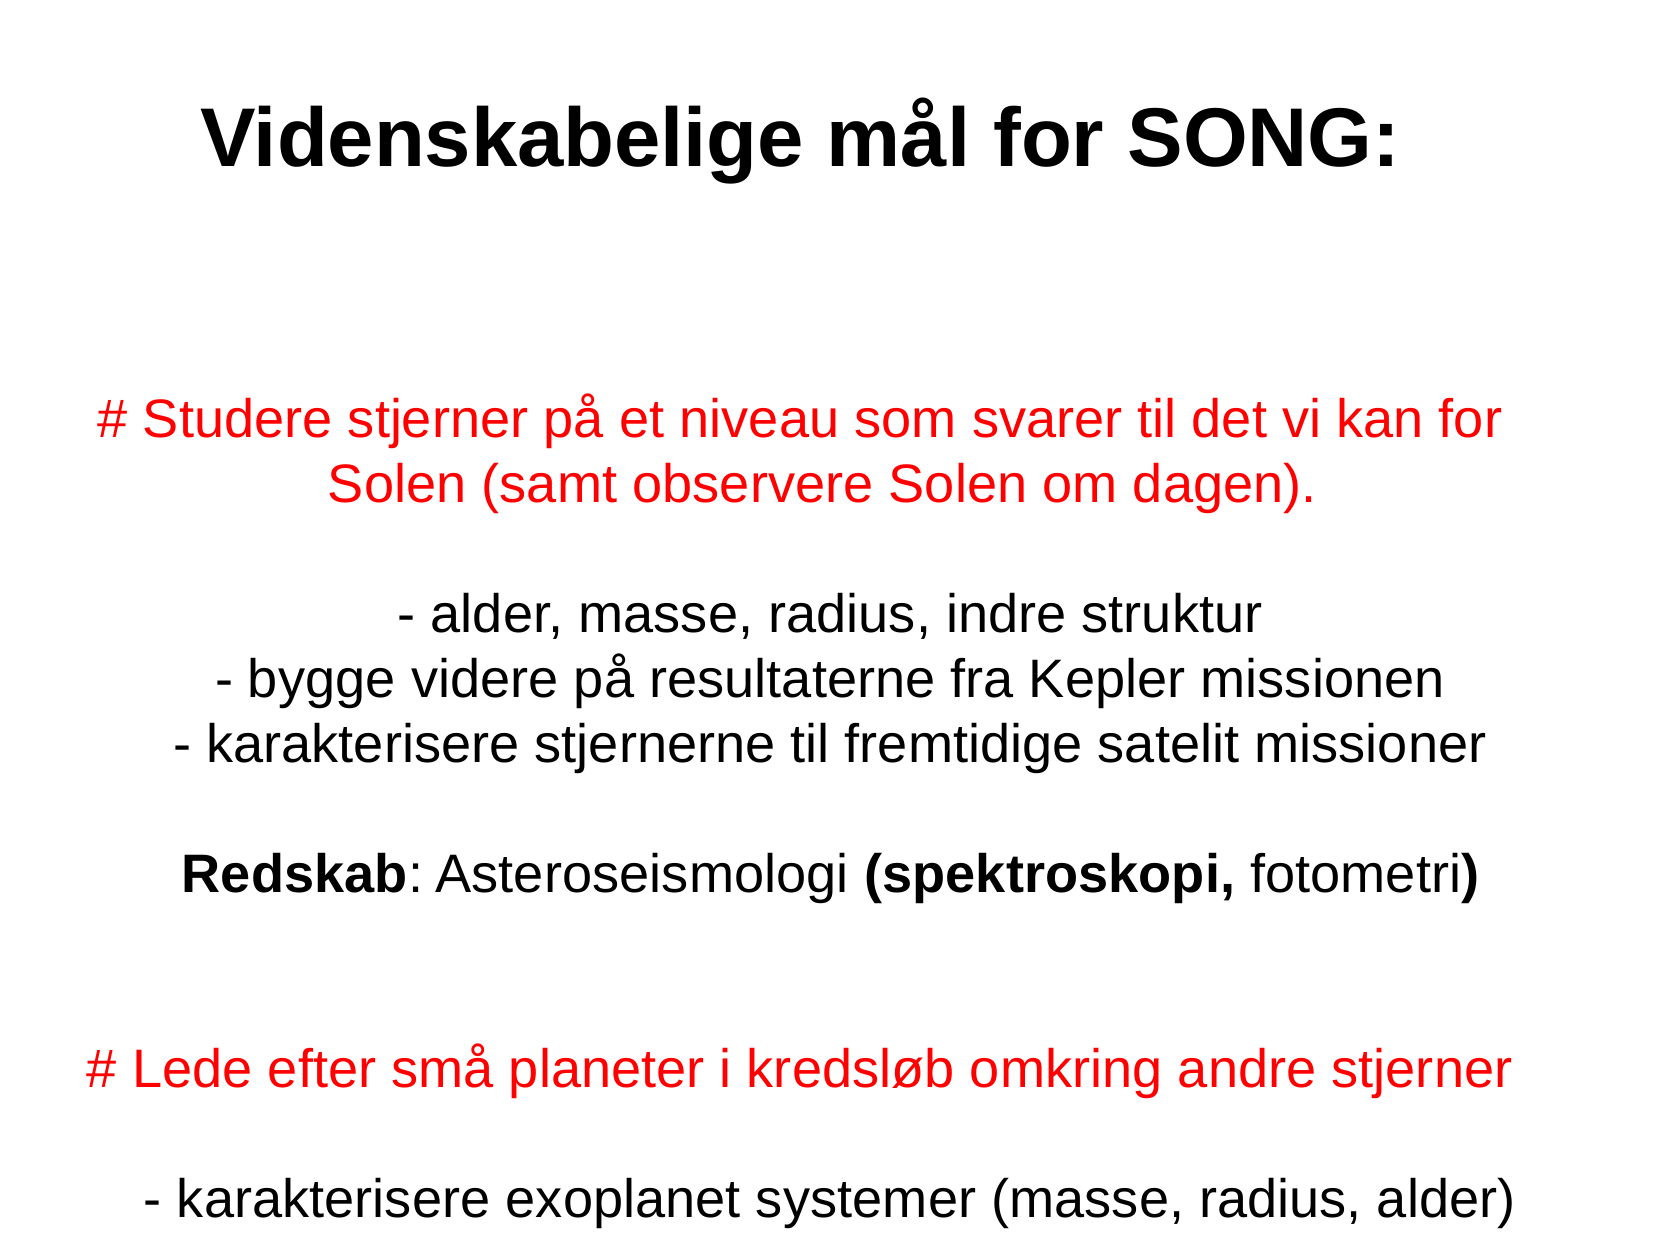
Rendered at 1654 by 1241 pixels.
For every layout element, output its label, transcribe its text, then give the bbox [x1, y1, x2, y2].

text_box Videnskabelige mål for SONG: # Studere stjerner på et niveau som svarer til det vi kan for Solen (samt observere Solen om dagen). - alder, masse, radius, indre struktur - bygge videre på resultaterne fra Kepler missionen - karakterisere stjernerne til fremtidige satelit missioner Redskab: Asteroseismologi (spektroskopi, fotometri) # Lede efter små planeter i kredsløb omkring andre stjerner - karakterisere exoplanet systemer (masse, radius, alder) Redskab: Mikrolinser (fotometri, spektroskopi) [69, 76, 1533, 1177]
